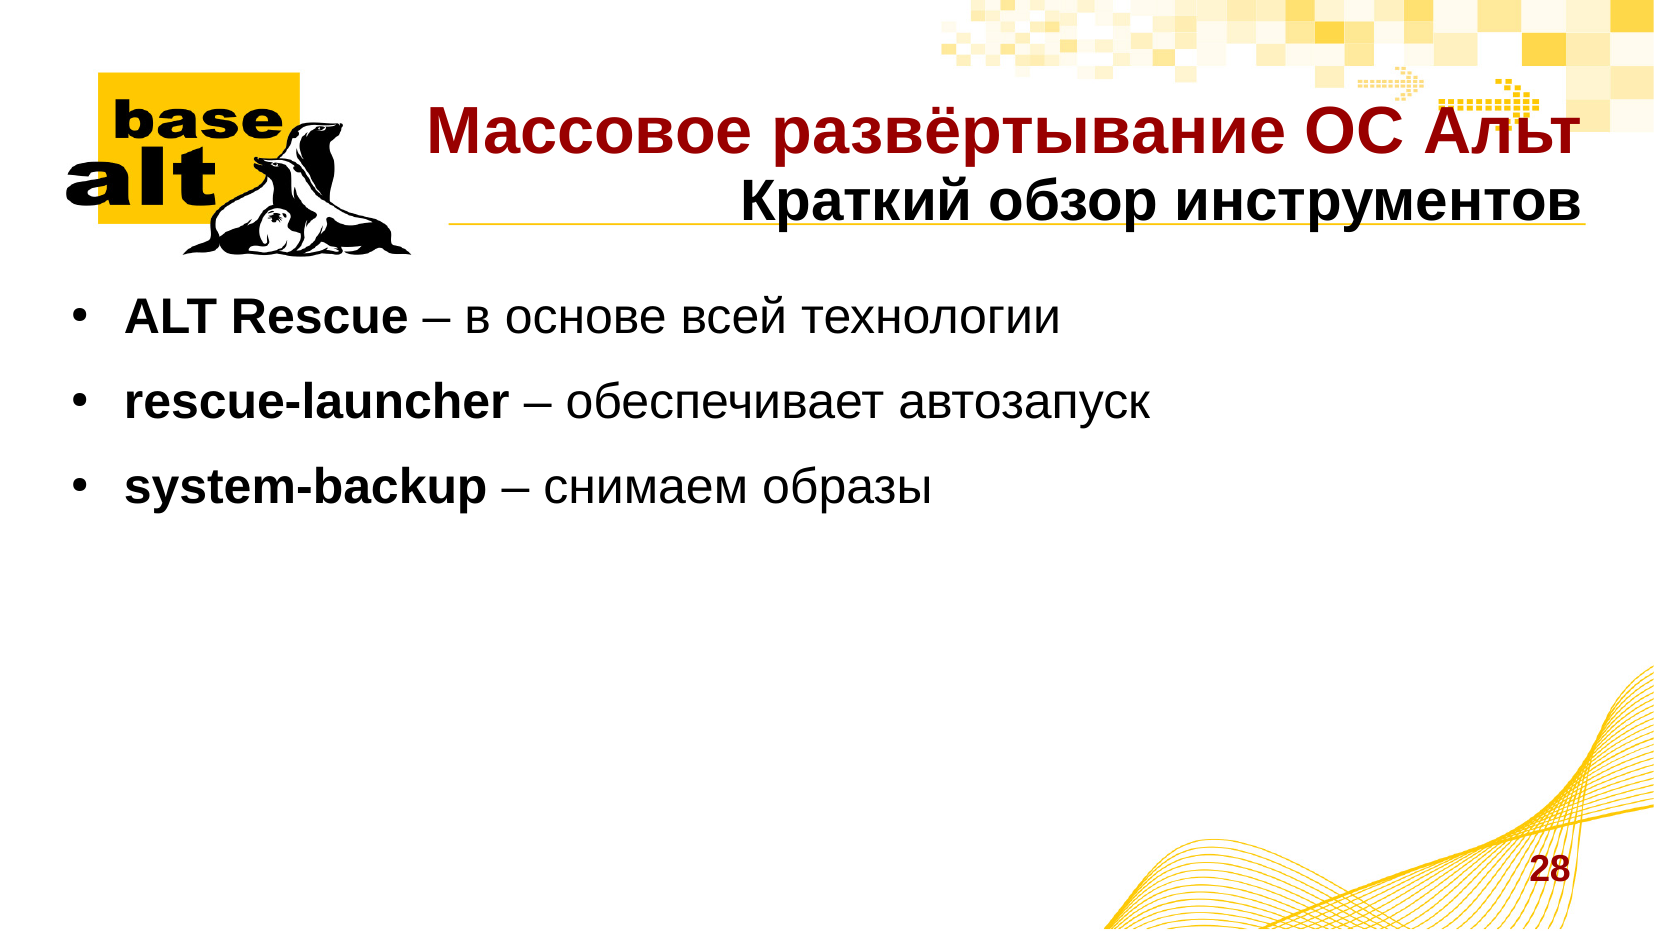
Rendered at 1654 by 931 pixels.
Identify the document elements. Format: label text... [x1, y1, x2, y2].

title Массовое развёртывание ОС Альт Краткий обзор инструментов [372, 81, 1583, 245]
picture [0, 0, 1654, 931]
list ALT Rescue – в основе всей технологии rescue-launcher – обеспечивает автозапуск system-backup – снимаем образы [53, 287, 1583, 898]
